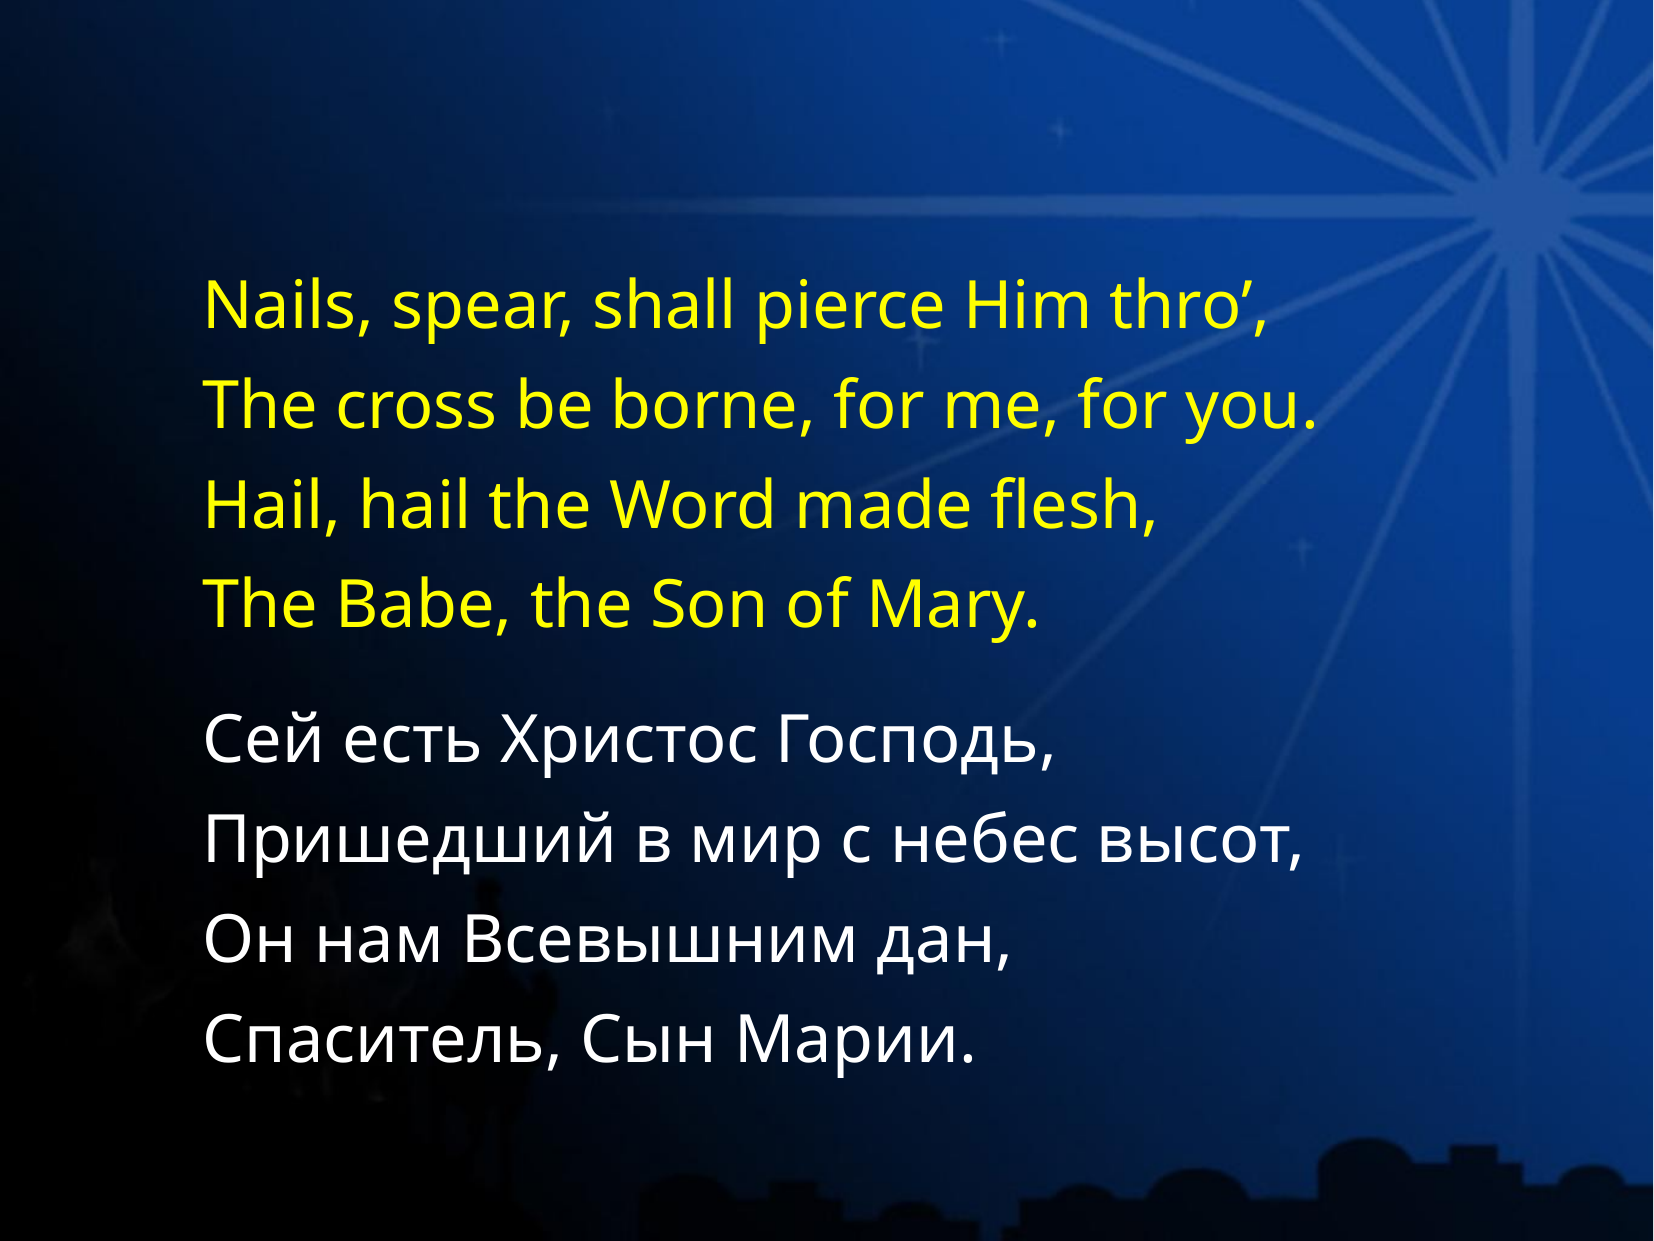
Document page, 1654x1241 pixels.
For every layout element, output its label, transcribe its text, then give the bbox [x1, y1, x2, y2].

text_box Сей есть Христос Господь, Пришедший в мир с небес высот, Он нам Всевышним дан, Спаситель, Сын Марии. [75, 675, 1576, 1163]
text_box Nails, spear, shall pierce Him thro’, The cross be borne, for me, for you. Hail, hail the Word made flesh, The Babe, the Son of Mary. [75, 150, 1653, 638]
picture [0, 0, 1654, 1241]
